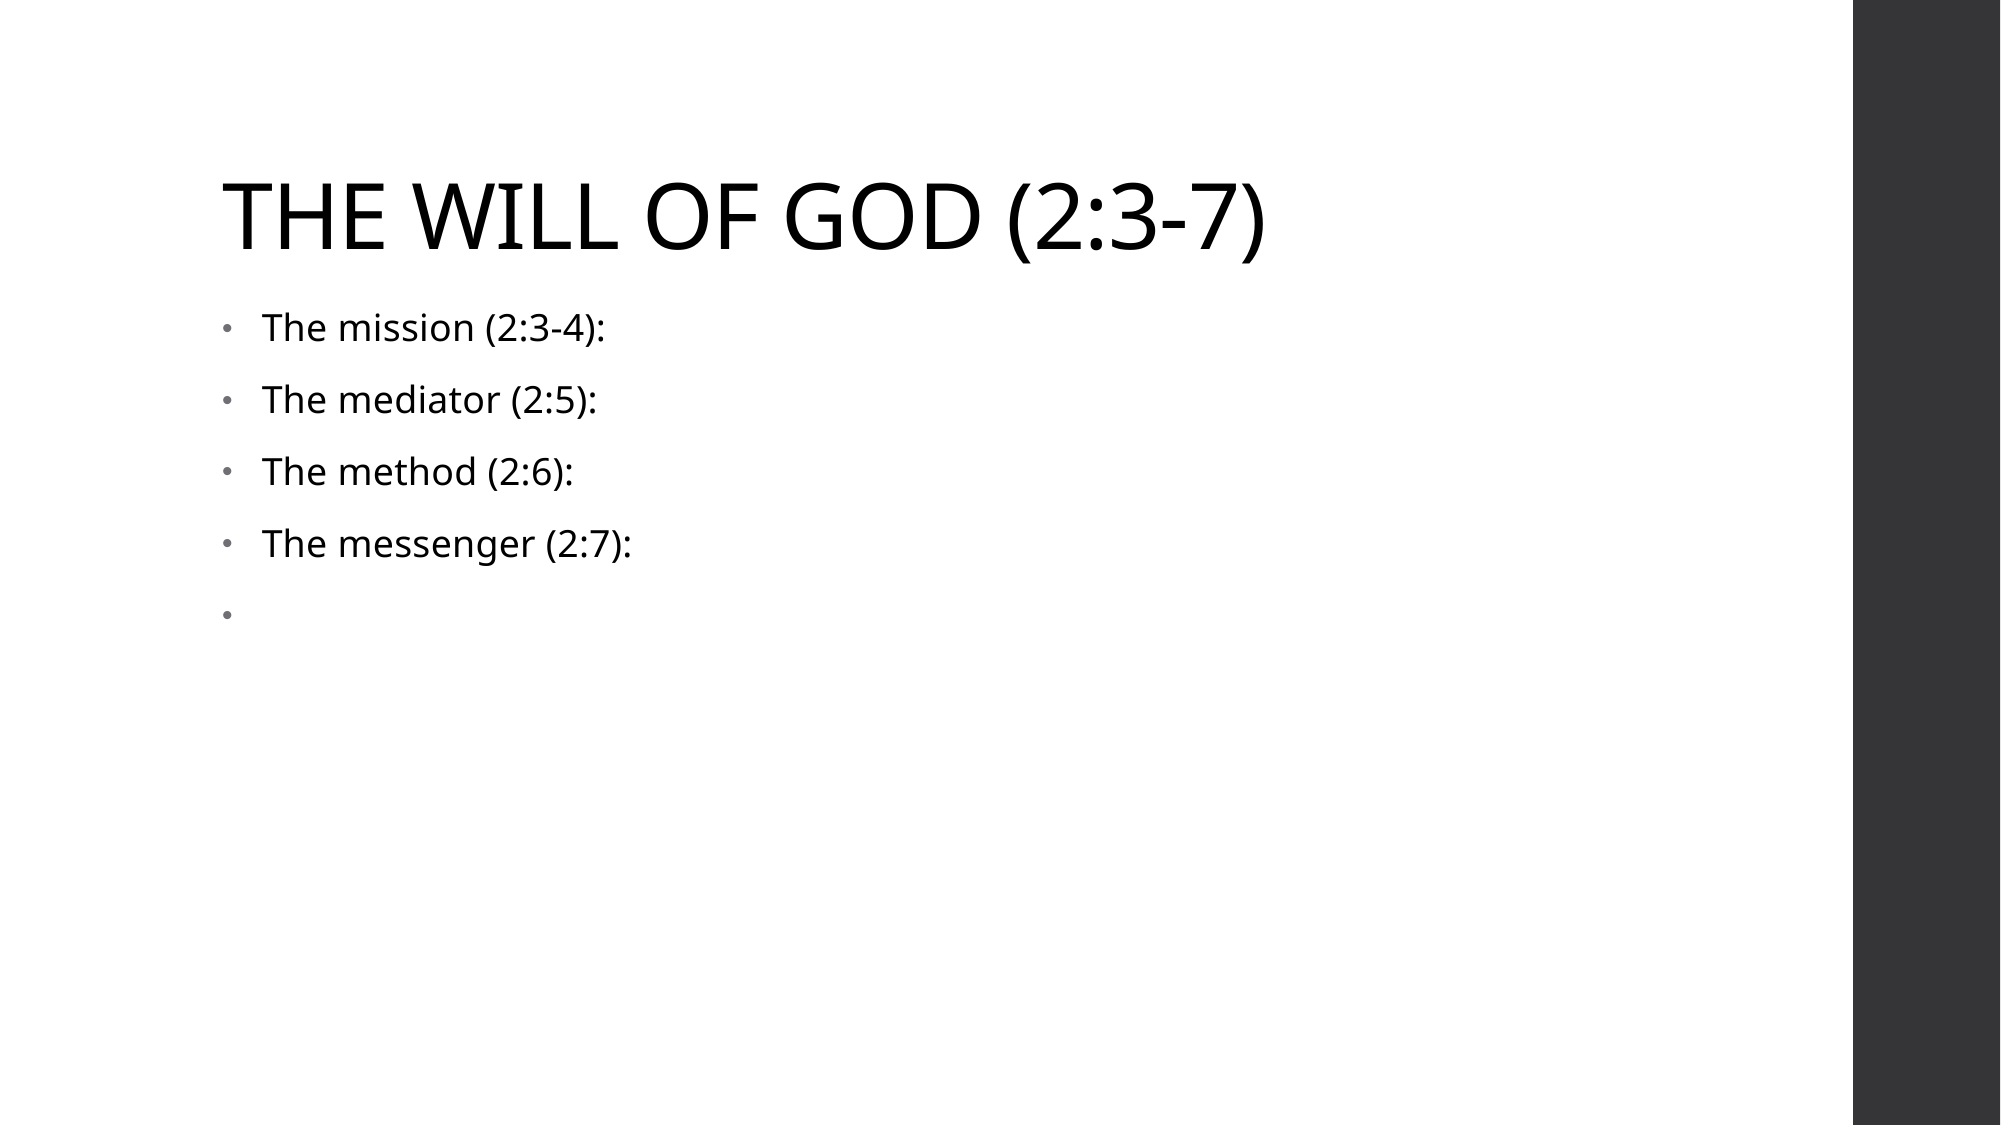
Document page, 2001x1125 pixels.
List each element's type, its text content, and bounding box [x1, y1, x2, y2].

list The mission (2:3-4): The mediator (2:5): The method (2:6): The messenger (2:7): [206, 299, 1617, 1014]
title THE WILL OF GOD (2:3-7) [206, 60, 1797, 278]
